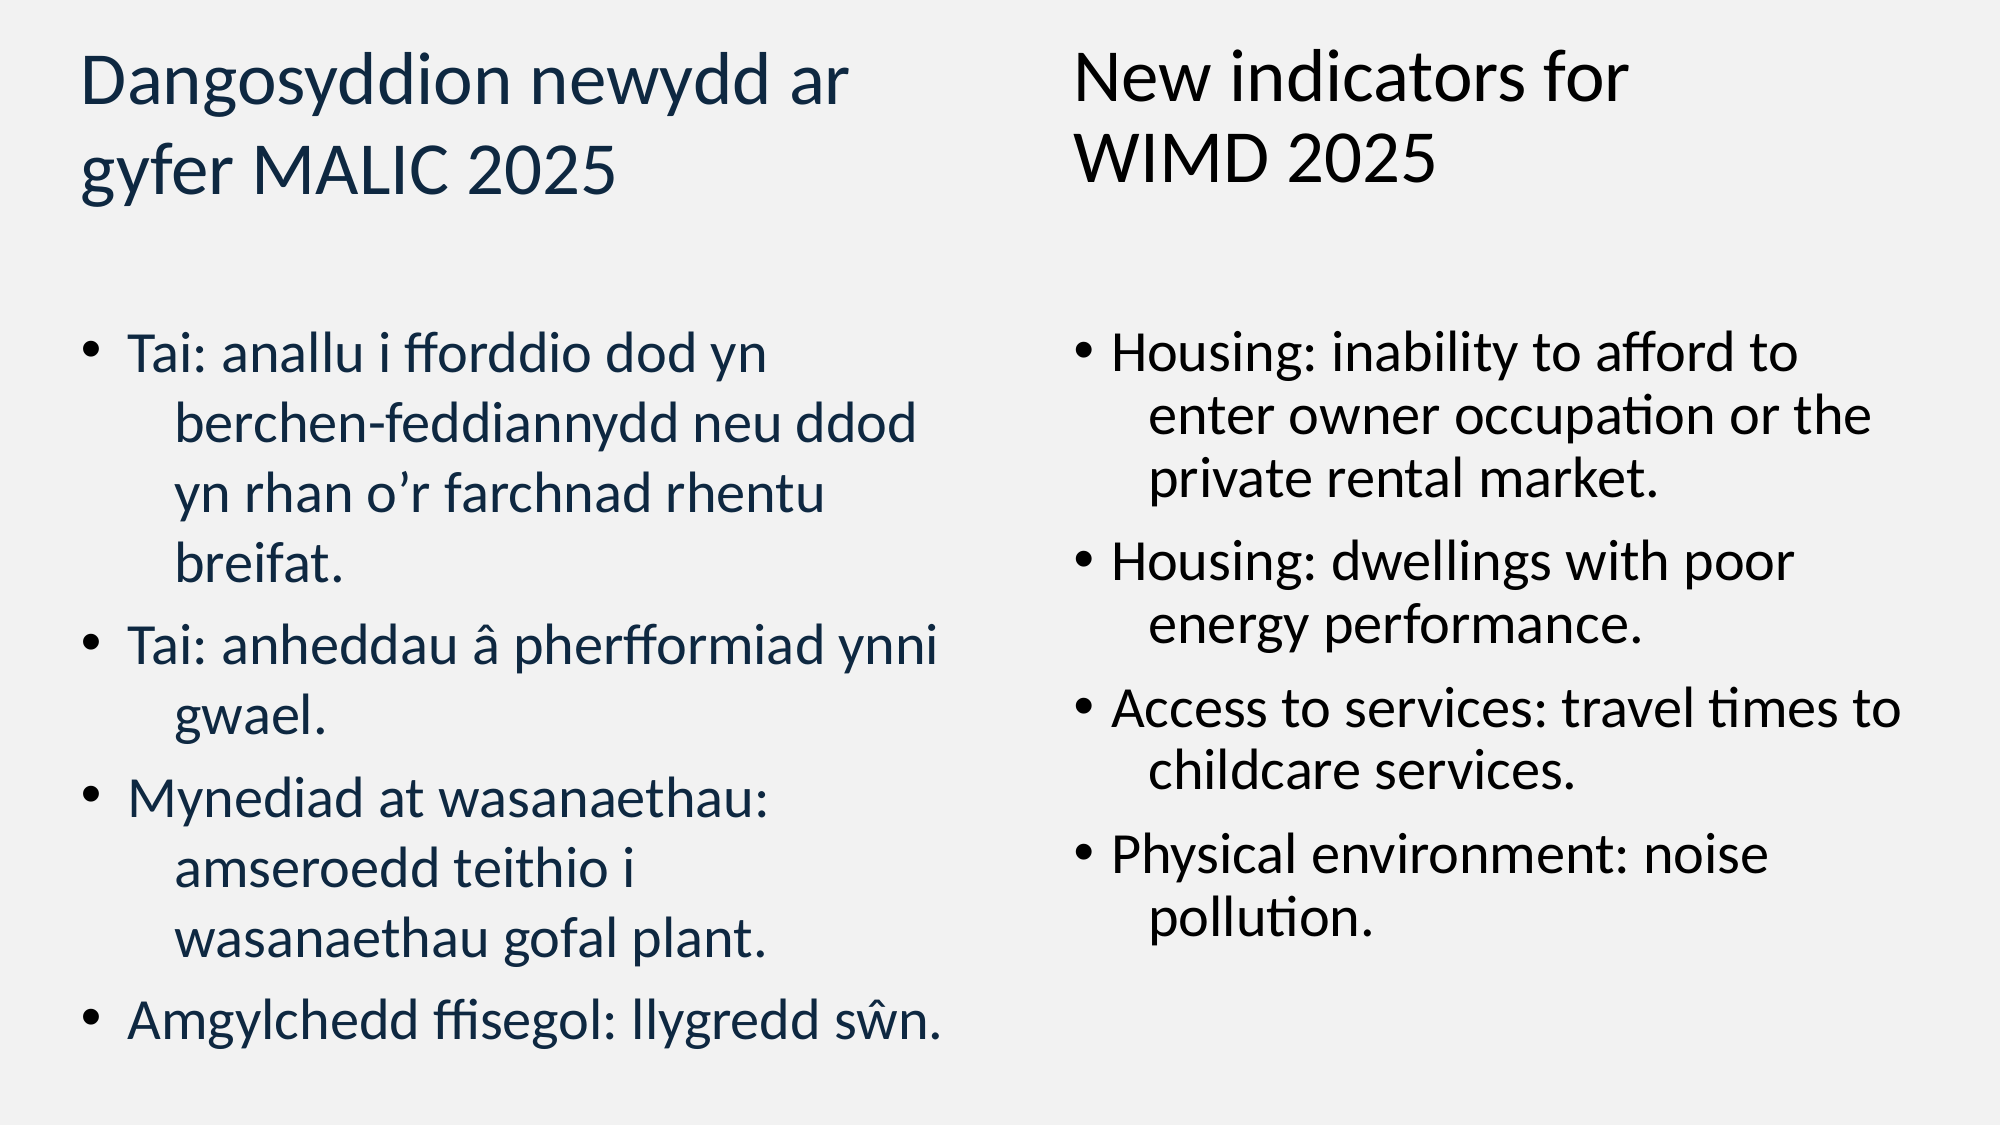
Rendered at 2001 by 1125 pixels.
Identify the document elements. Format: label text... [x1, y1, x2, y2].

text_box Dangosyddion newydd ar gyfer MALIC 2025 [65, 22, 1001, 219]
list Housing: inability to afford to enter owner occupation or the private rental market. Housing: dwellings with poor energy performance. Access to services: travel times to childcare services. Physical environment: noise pollution. [1058, 306, 1935, 964]
title New indicators for WIMD 2025 [1058, 29, 1843, 143]
text_box Tai: anallu i fforddio dod yn berchen-feddiannydd neu ddod yn rhan o’r farchnad rhentu breifat. Tai: anheddau â pherfformiad ynni gwael. Mynediad at wasanaethau: amseroedd teithio i wasanaethau gofal plant. Amgylchedd ffisegol: llygredd sŵn. [65, 306, 976, 1125]
